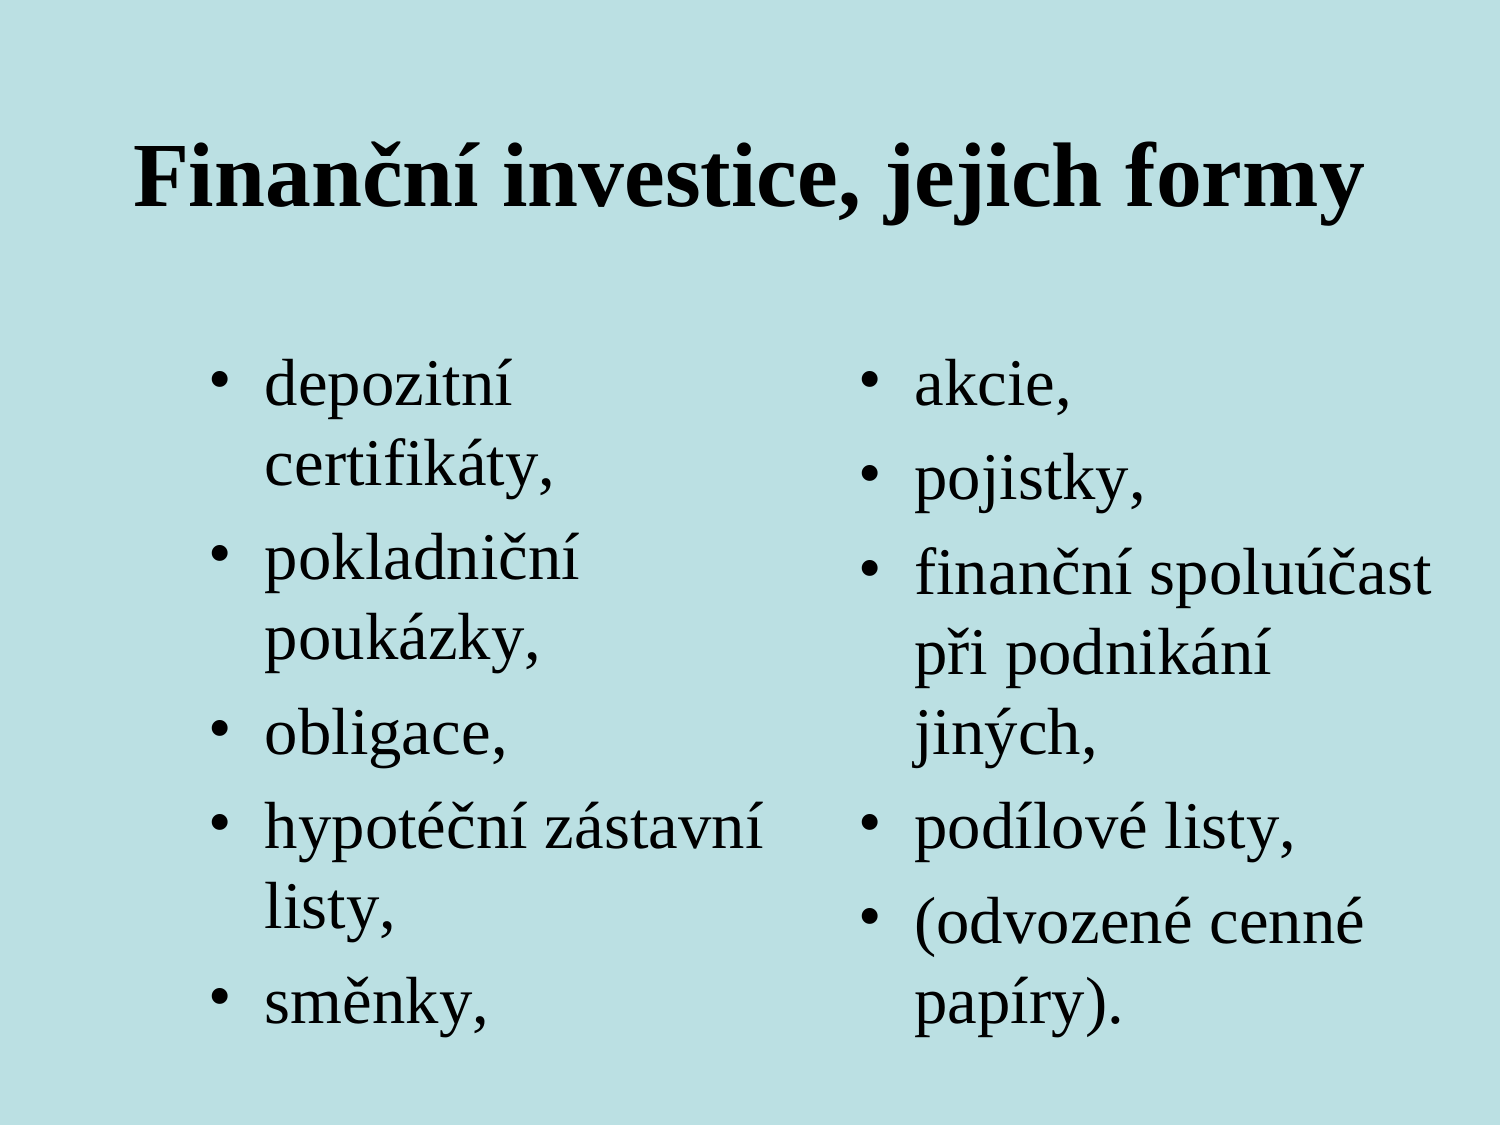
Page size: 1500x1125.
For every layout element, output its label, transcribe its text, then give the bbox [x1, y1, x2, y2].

title Finanční investice, jejich formy [75, 44, 1426, 233]
list akcie, pojistky, finanční spoluúčast při podnikání jiných, podílové listy, (odvozené cenné papíry). [843, 330, 1469, 1125]
list depozitní certifikáty, pokladniční poukázky, obligace, hypotéční zástavní listy, směnky, [193, 331, 820, 1083]
